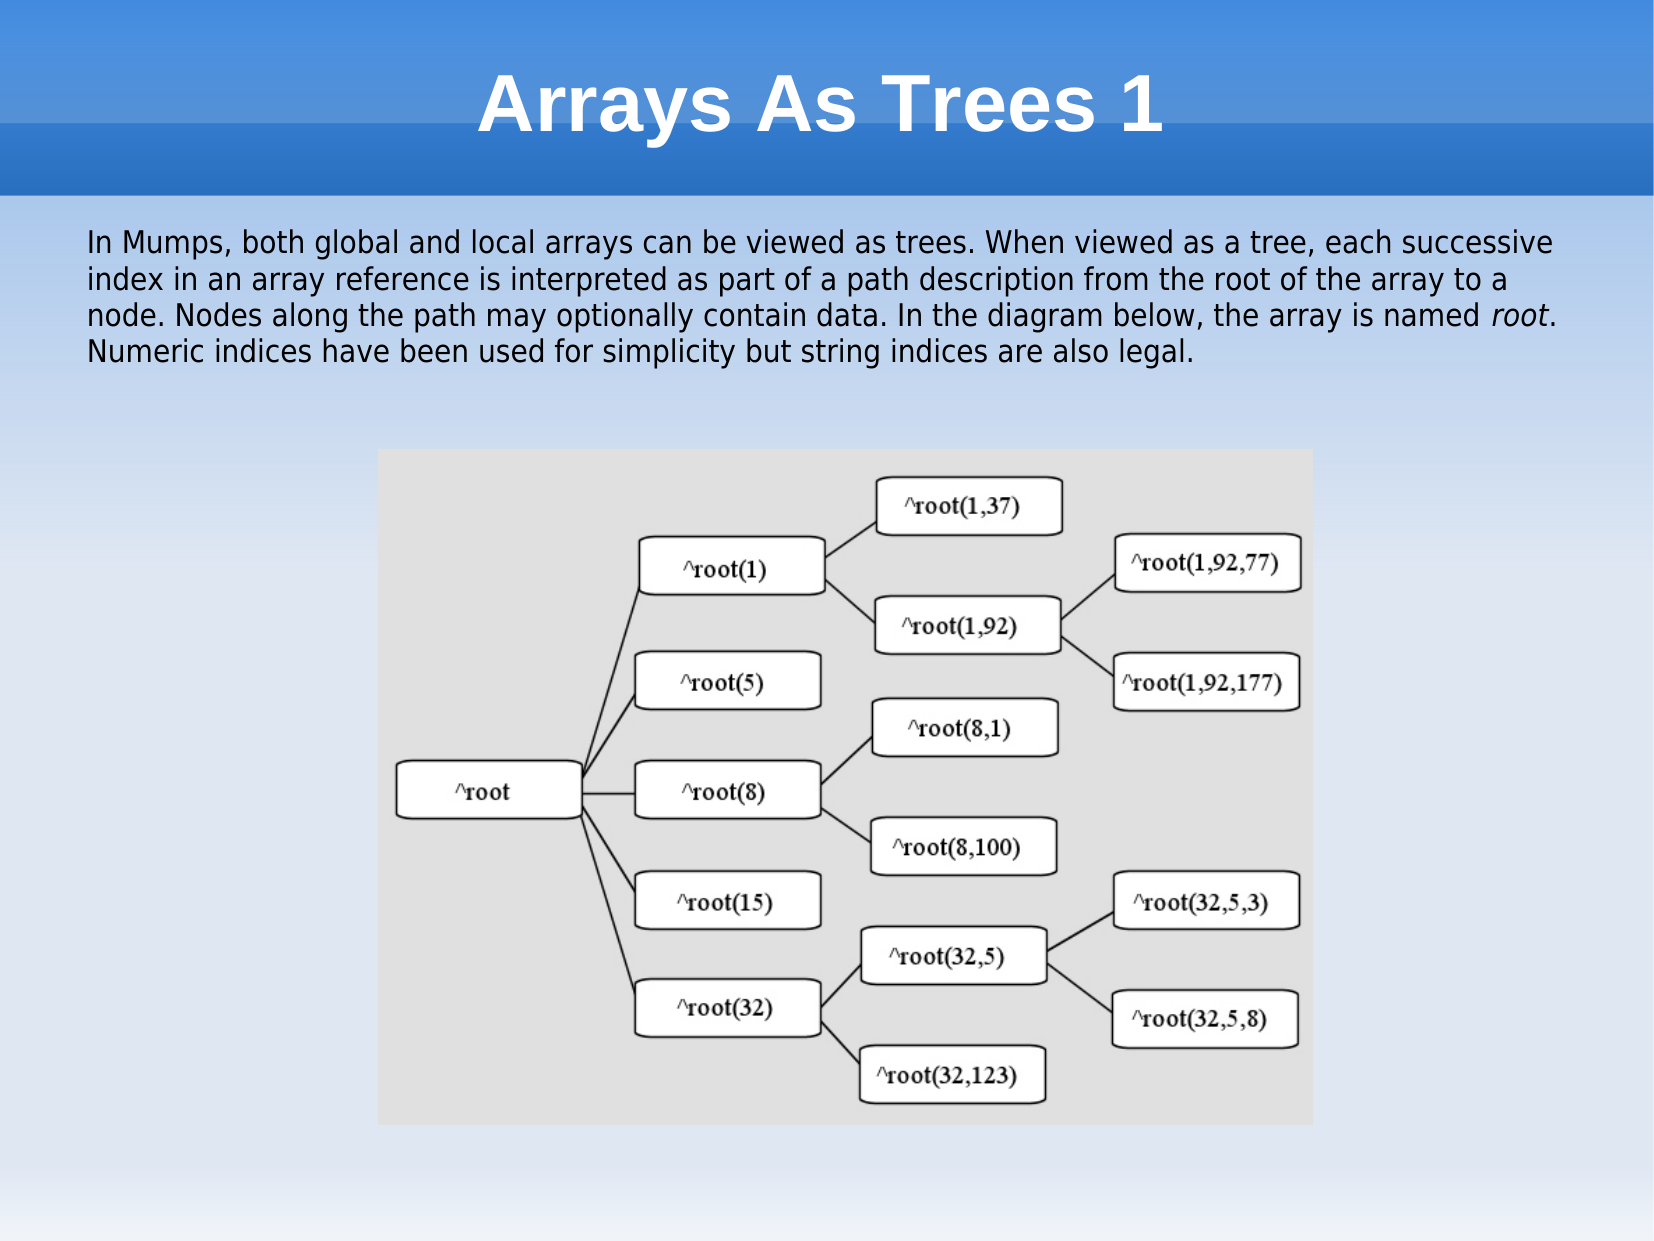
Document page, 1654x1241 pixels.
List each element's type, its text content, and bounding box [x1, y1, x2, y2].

title Arrays As Trees 1 [76, 0, 1565, 208]
list In Mumps, both global and local arrays can be viewed as trees. When viewed as a tree, each successive index in an array reference is interpreted as part of a path description from the root of the array to a node. Nodes along the path may optionally contain data. In the diagram below, the array is named root. Numeric indices have been used for simplicity but string indices are also legal. [86, 225, 1576, 1194]
picture [0, 0, 1654, 1241]
